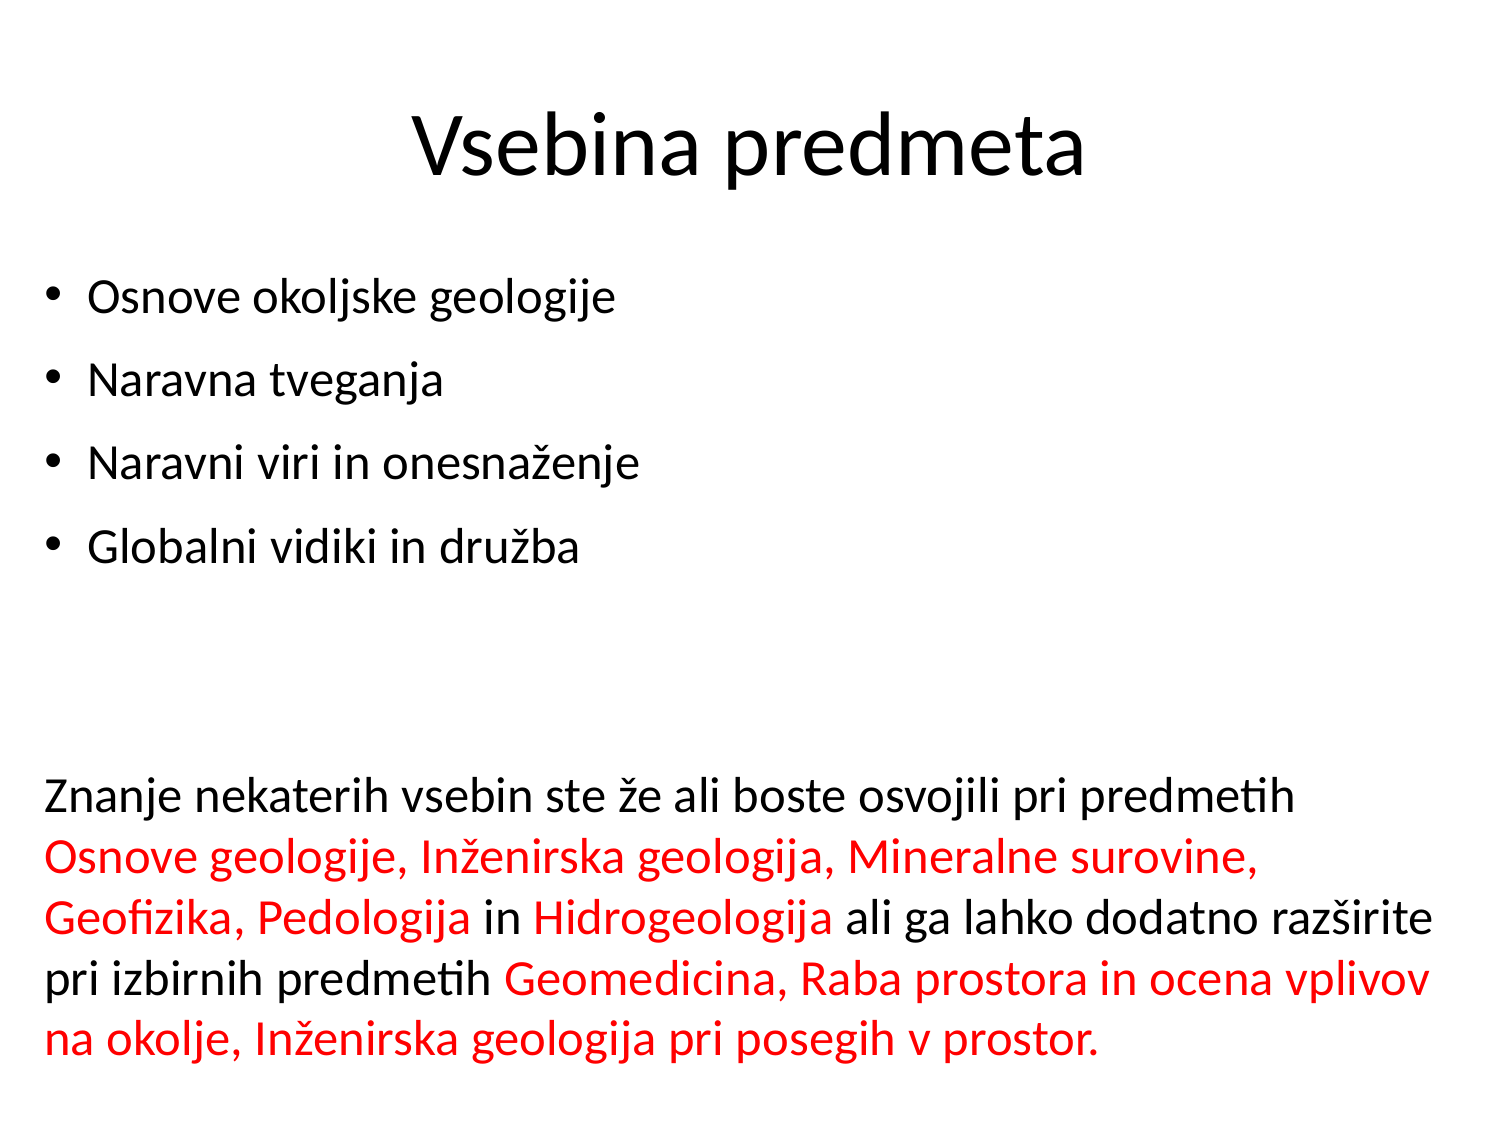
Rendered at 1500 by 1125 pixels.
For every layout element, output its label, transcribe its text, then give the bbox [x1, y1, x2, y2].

list Osnove okoljske geologije Naravna tveganja Naravni viri in onesnaženje Globalni vidiki in družba Znanje nekaterih vsebin ste že ali boste osvojili pri predmetih Osnove geologije, Inženirska geologija, Mineralne surovine, Geofizika, Pedologija in Hidrogeologija ali ga lahko dodatno razširite pri izbirnih predmetih Geomedicina, Raba prostora in ocena vplivov na okolje, Inženirska geologija pri posegih v prostor. [29, 255, 1471, 1083]
title Vsebina predmeta [75, 45, 1425, 233]
